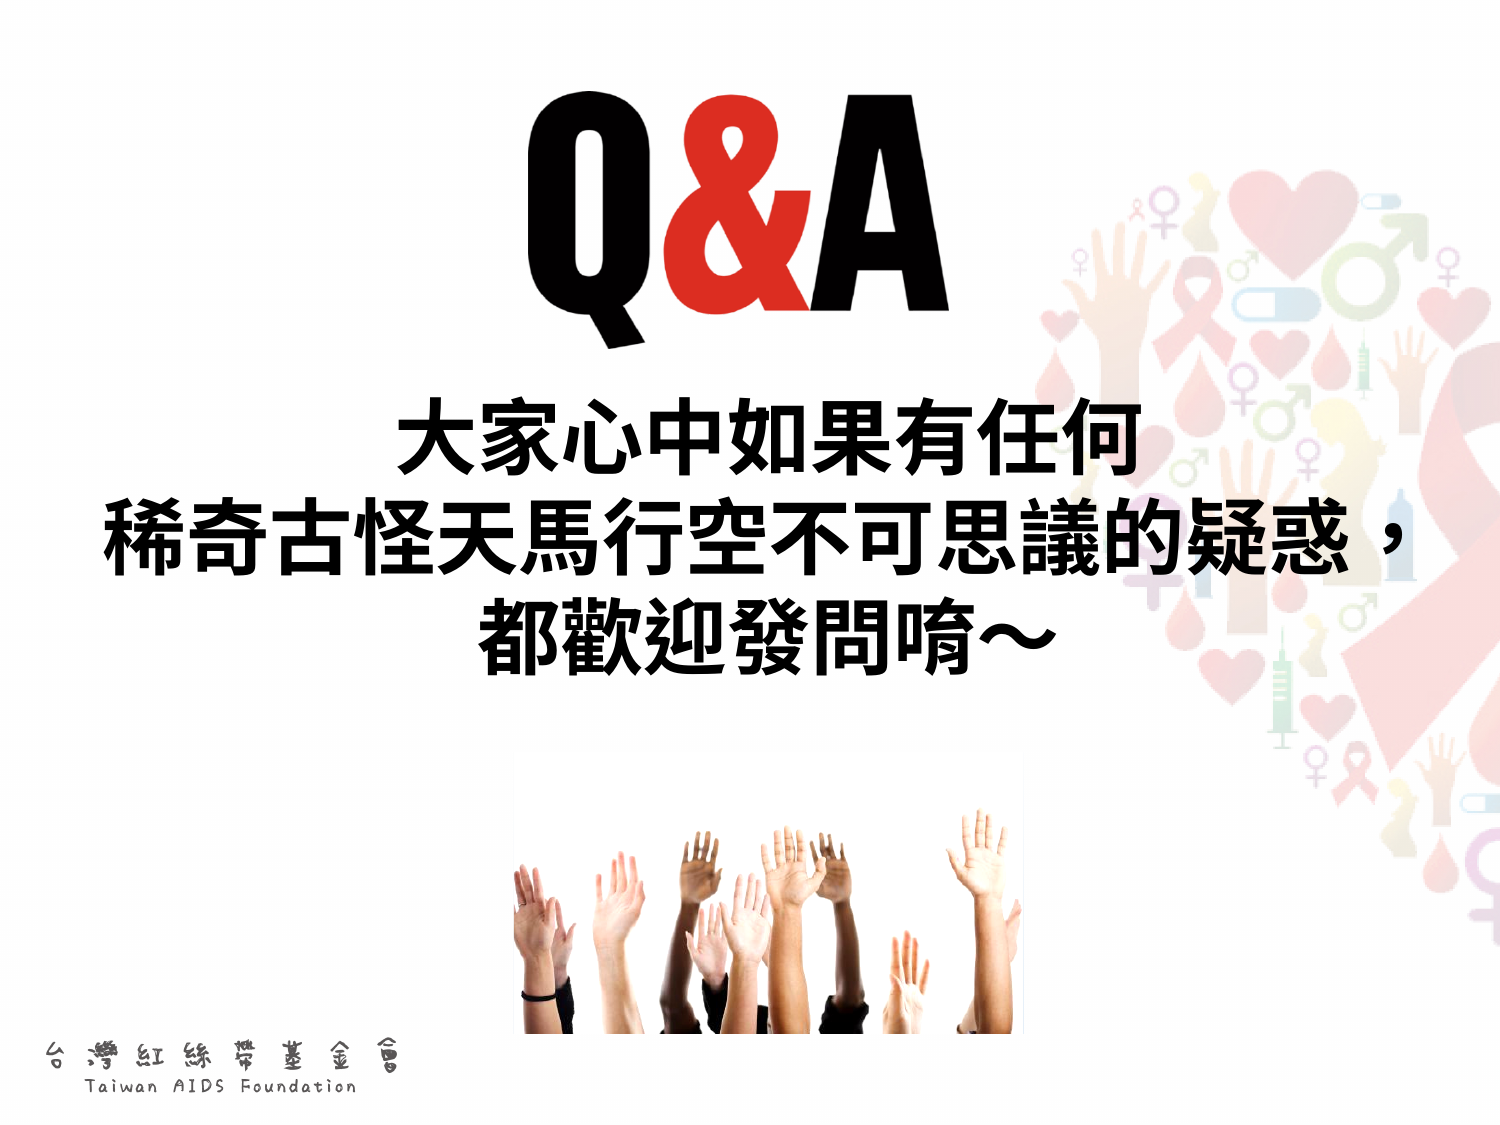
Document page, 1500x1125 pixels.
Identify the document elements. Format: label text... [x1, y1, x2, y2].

text_box 大家心中如果有任何 稀奇古怪天馬行空不可思議的疑惑， 都歡迎發問唷～ [64, 378, 1473, 693]
picture [0, 0, 1500, 1125]
